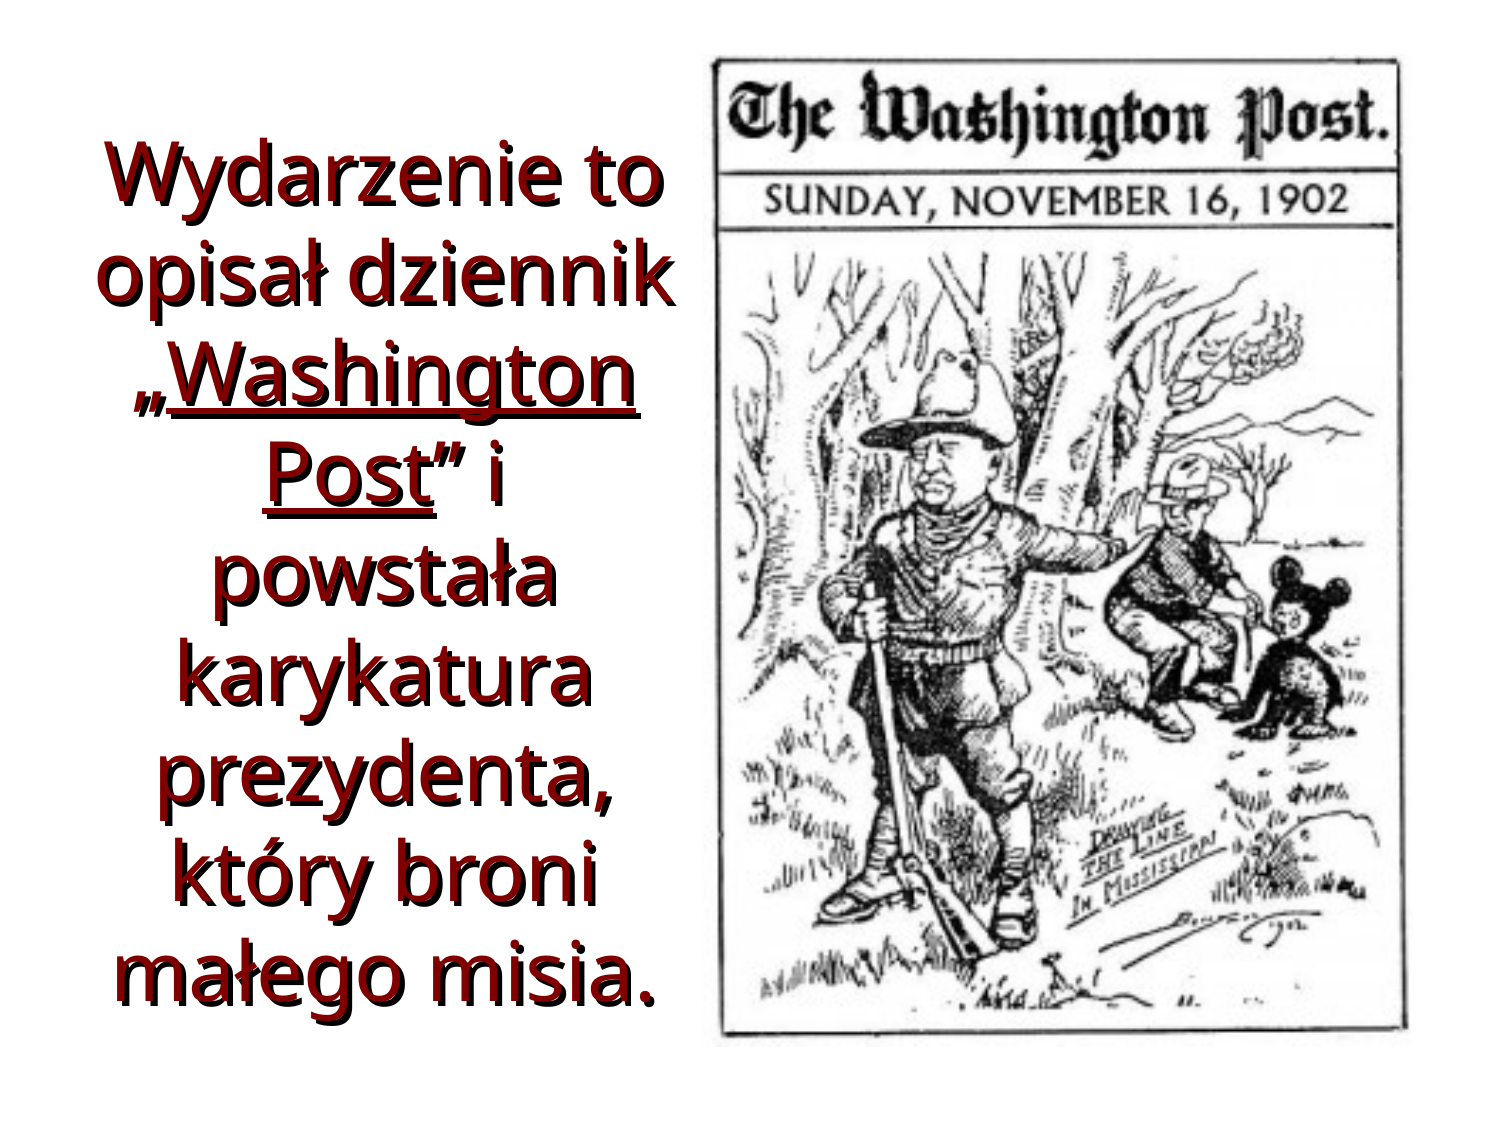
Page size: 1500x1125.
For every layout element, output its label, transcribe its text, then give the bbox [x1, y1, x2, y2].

picture [702, 54, 1412, 1047]
title Wydarzenie to opisał dziennik „Washington Post” i powstała karykatura prezydenta, który broni małego misia. [64, 90, 702, 1047]
